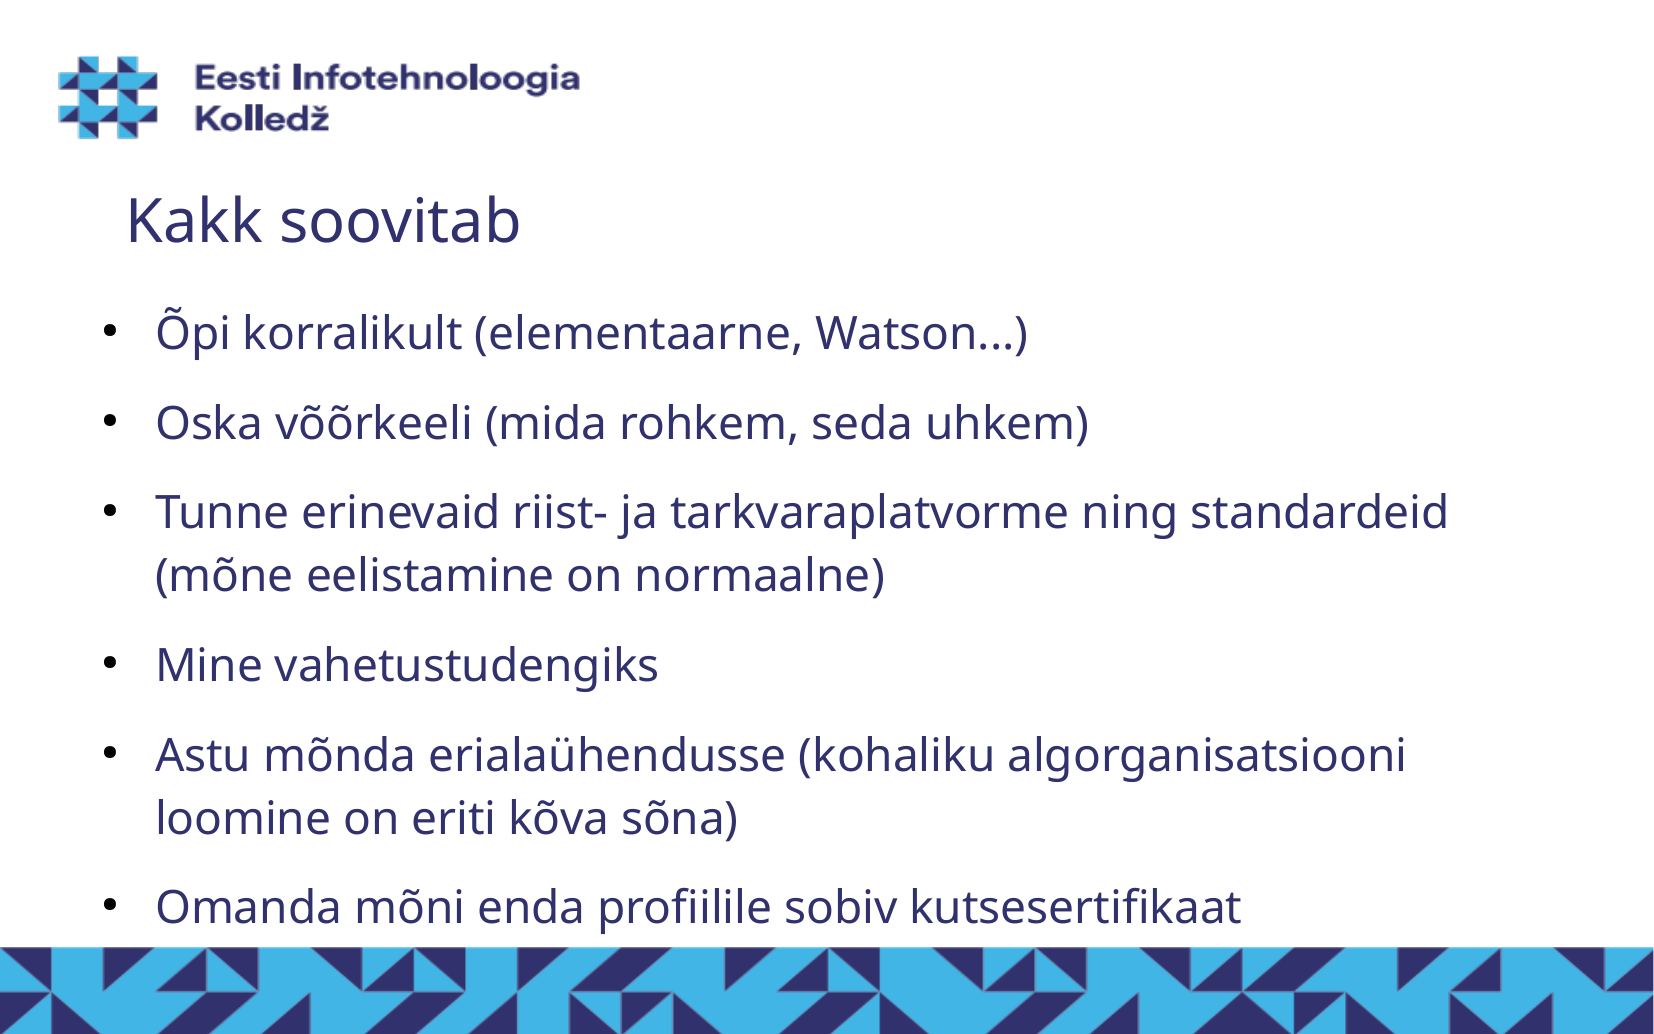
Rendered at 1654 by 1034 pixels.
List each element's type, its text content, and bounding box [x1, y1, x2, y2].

list Õpi korralikult (elementaarne, Watson...) Oska võõrkeeli (mida rohkem, seda uhkem) Tunne erinevaid riist- ja tarkvaraplatvorme ning standardeid (mõne eelistamine on normaalne) Mine vahetustudengiks Astu mõnda erialaühendusse (kohaliku algorganisatsiooni loomine on eriti kõva sõna) Omanda mõni enda profiilile sobiv kutsesertifikaat [84, 300, 1496, 1018]
title Kakk soovitab [125, 132, 1262, 300]
